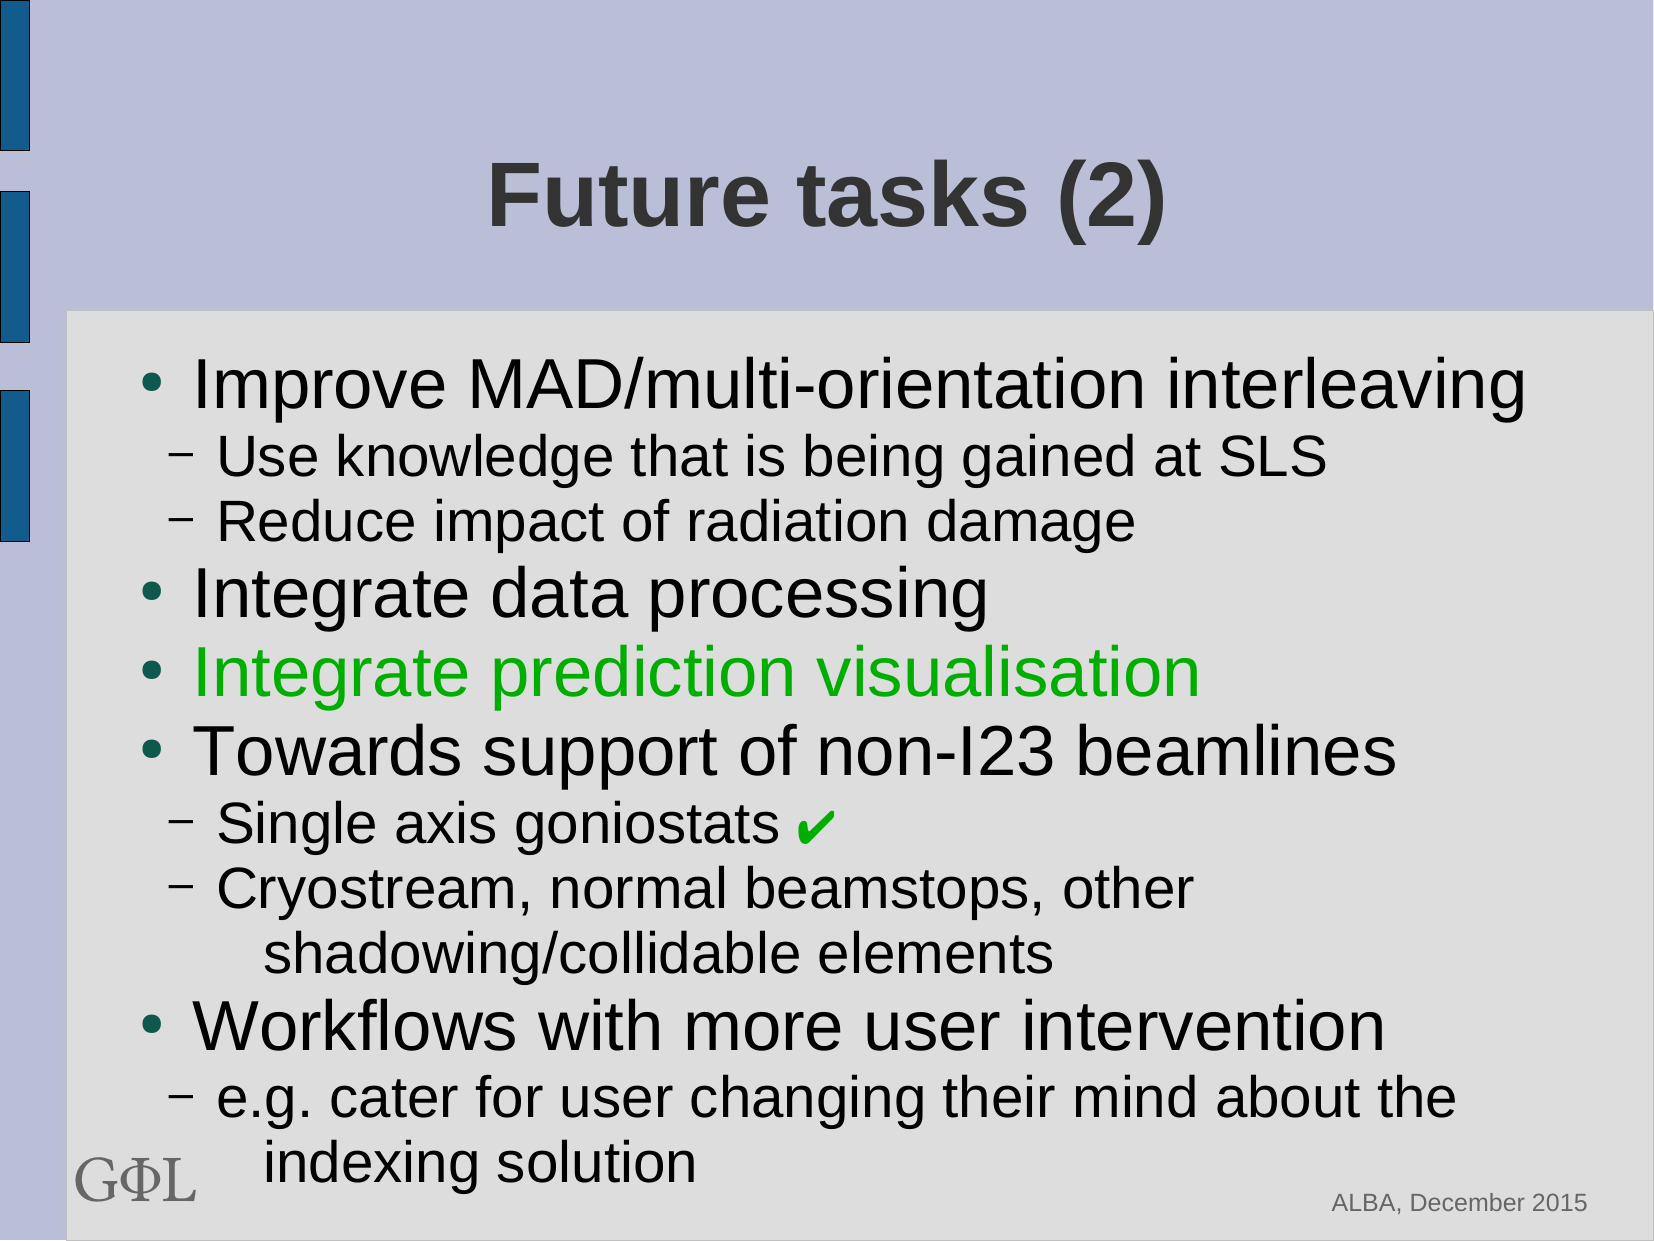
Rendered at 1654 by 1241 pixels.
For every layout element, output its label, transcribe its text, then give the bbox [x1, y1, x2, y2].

title Future tasks (2) [121, 91, 1534, 299]
list Improve MAD/multi-orientation interleaving Use knowledge that is being gained at SLS Reduce impact of radiation damage Integrate data processing Integrate prediction visualisation Towards support of non-I23 beamlines Single axis goniostats ✔ Cryostream, normal beamstops, other shadowing/collidable elements Workflows with more user intervention e.g. cater for user changing their mind about the indexing solution [121, 344, 1534, 1202]
